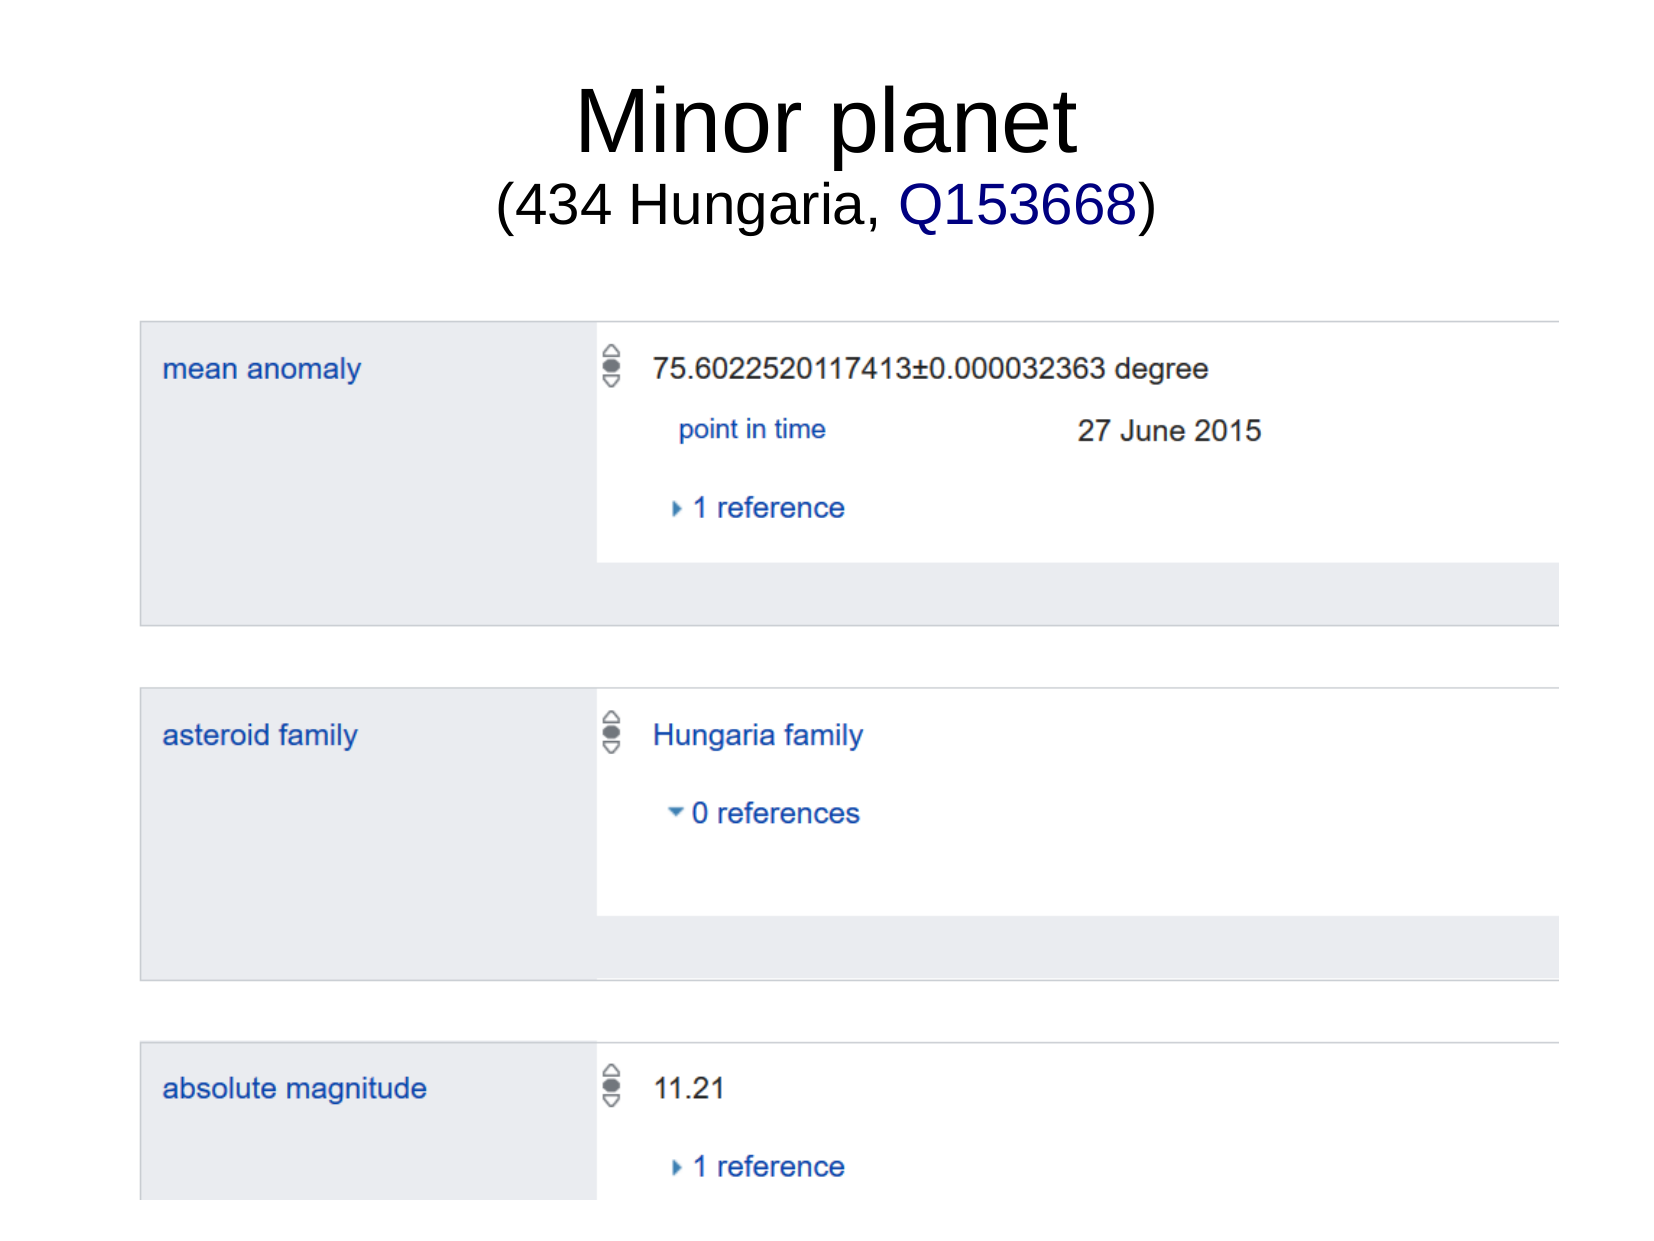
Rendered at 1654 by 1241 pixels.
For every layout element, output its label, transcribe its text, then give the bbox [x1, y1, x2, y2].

title Minor planet (434 Hungaria, Q153668) [82, 49, 1571, 257]
picture [114, 295, 1559, 1200]
